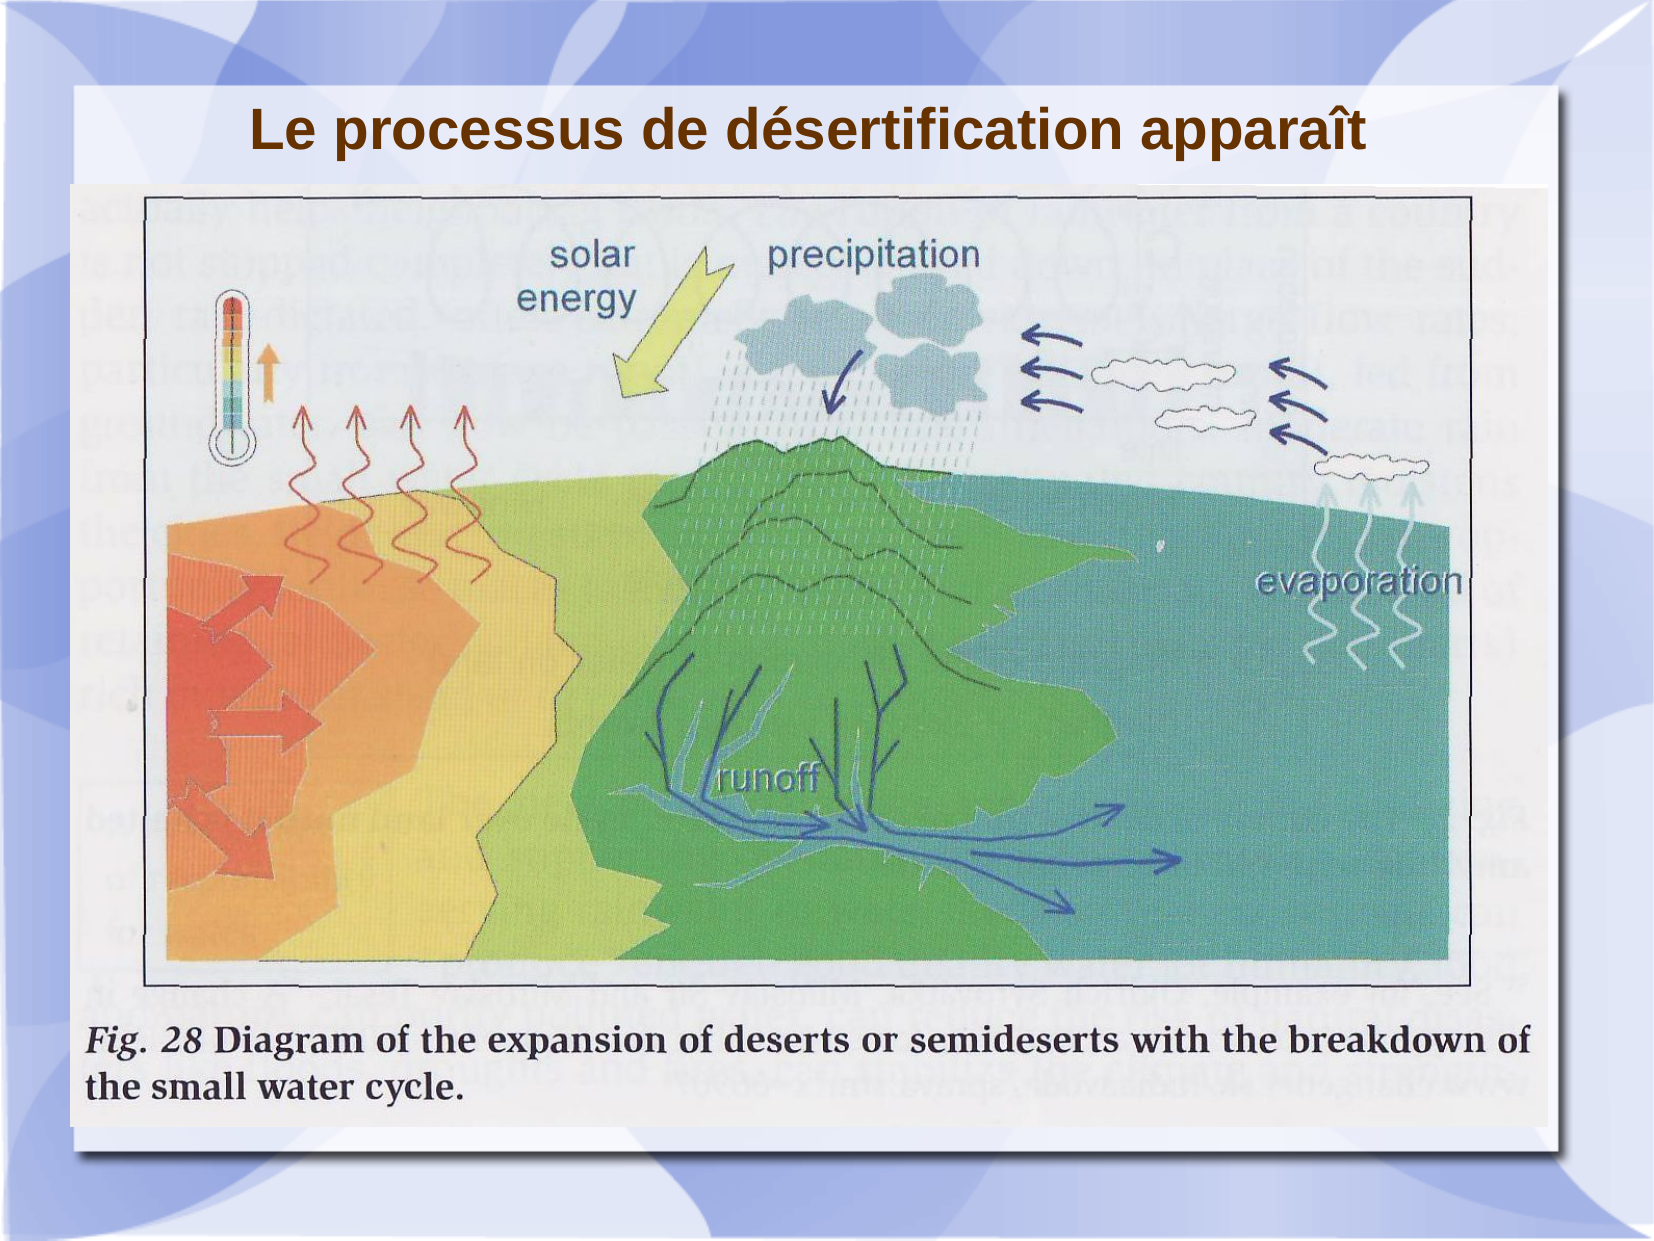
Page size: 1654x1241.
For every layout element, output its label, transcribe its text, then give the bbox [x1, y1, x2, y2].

picture [0, 0, 1654, 1241]
title Le processus de désertification apparaît [82, 90, 1536, 166]
